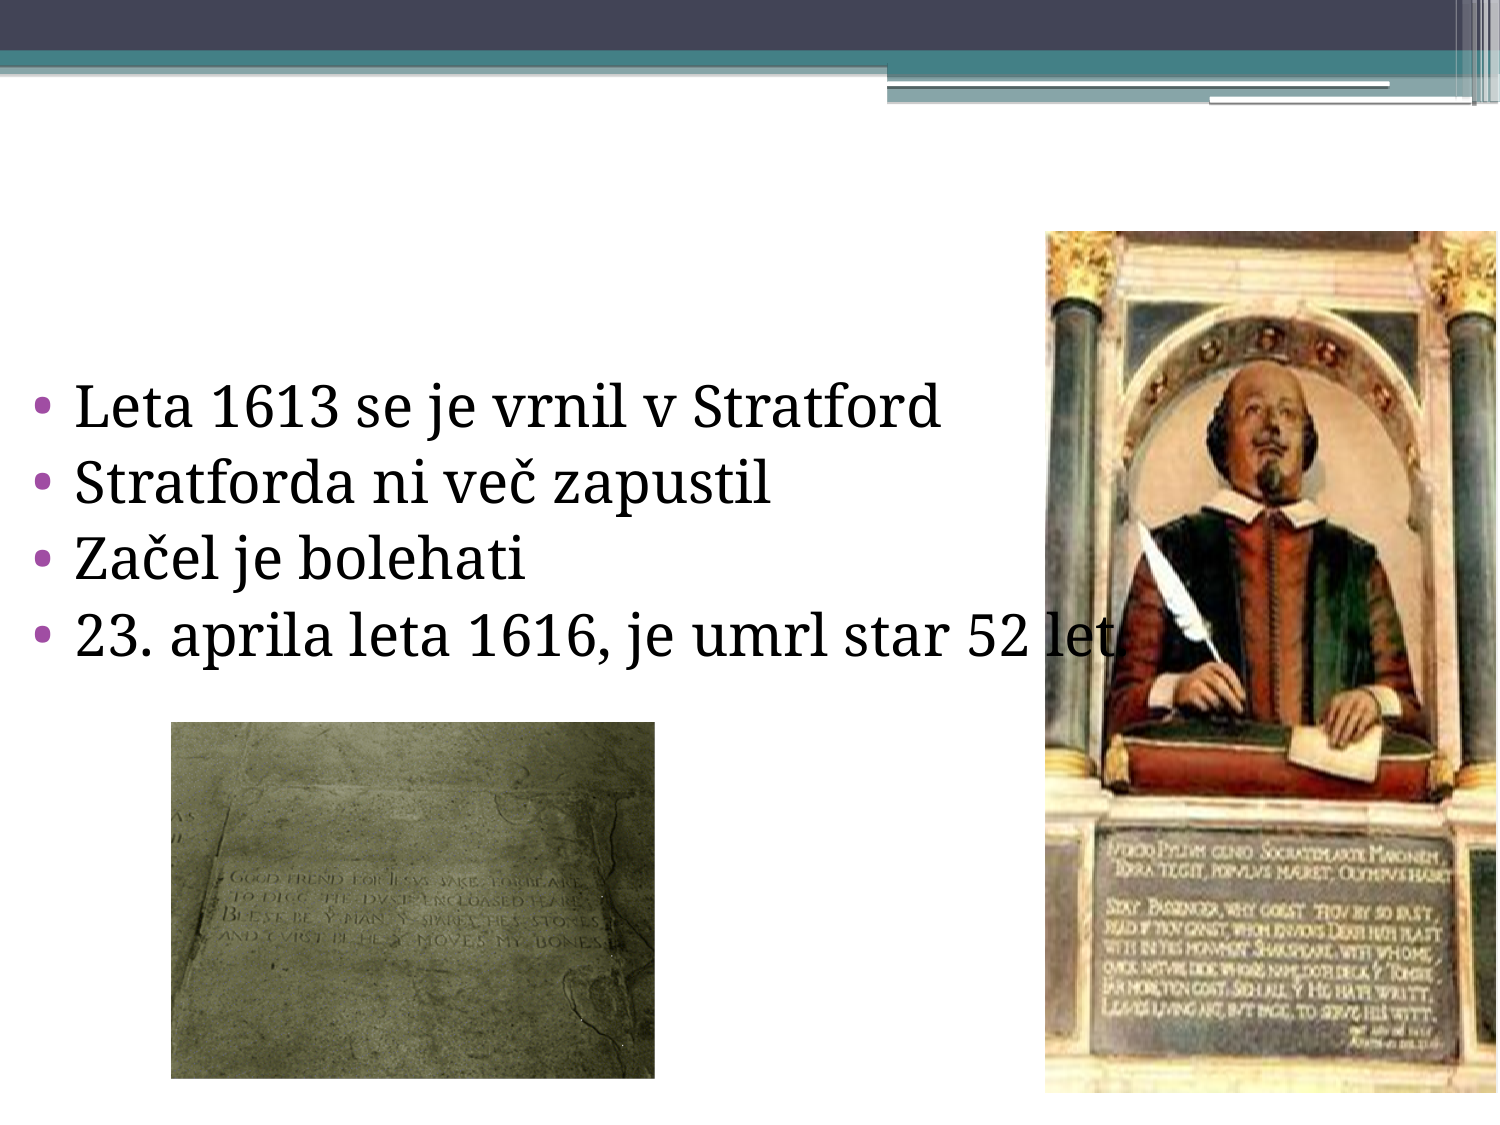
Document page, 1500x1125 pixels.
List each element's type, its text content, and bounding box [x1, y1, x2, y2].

list Leta 1613 se je vrnil v Stratford Stratforda ni več zapustil Začel je bolehati 23. aprila leta 1616, je umrl star 52 let. [0, 361, 1350, 1072]
picture [171, 722, 656, 1080]
picture [1045, 231, 1500, 1094]
